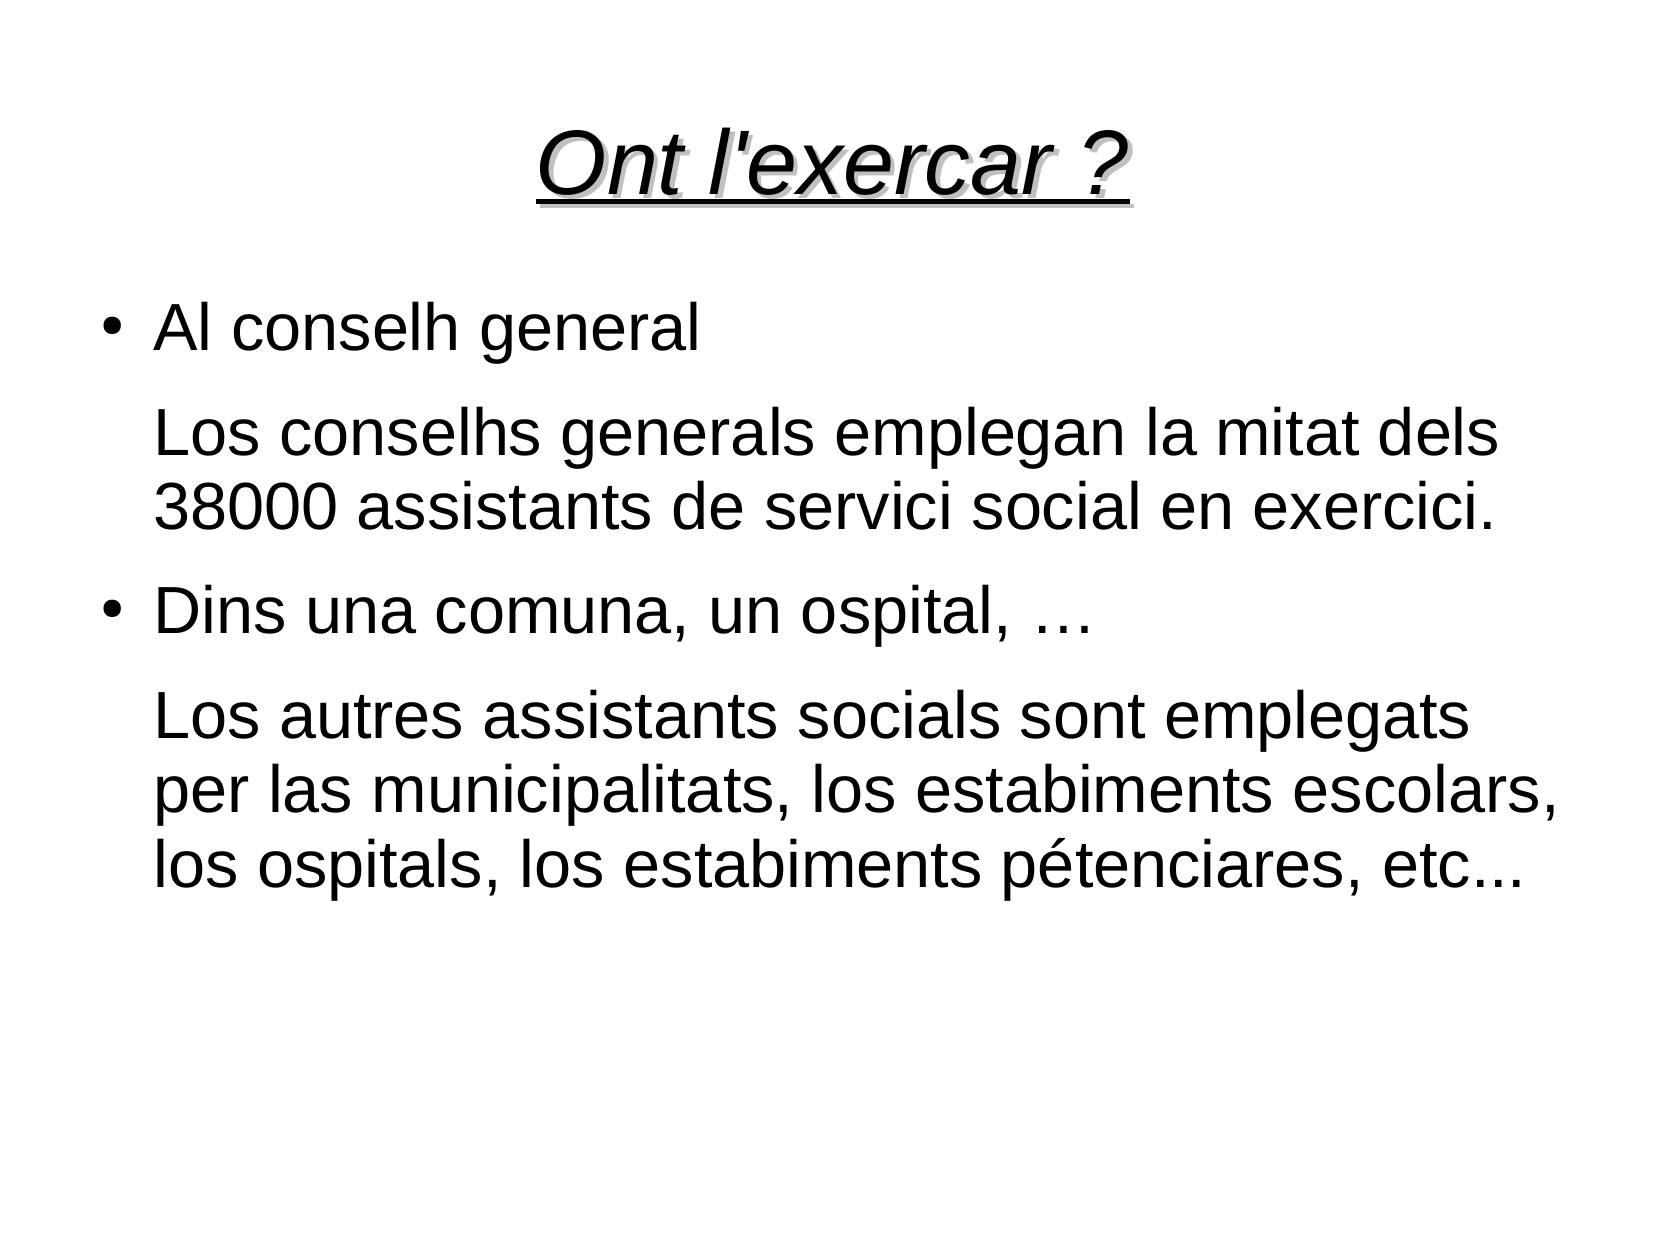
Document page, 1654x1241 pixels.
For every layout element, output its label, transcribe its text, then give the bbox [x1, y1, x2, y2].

list Al conselh general Los conselhs generals emplegan la mitat dels 38000 assistants de servici social en exercici. Dins una comuna, un ospital, … Los autres assistants socials sont emplegats per las municipalitats, los estabiments escolars, los ospitals, los estabiments pétenciares, etc... [82, 290, 1571, 1109]
title Ont l'exercar ? [88, 59, 1577, 267]
